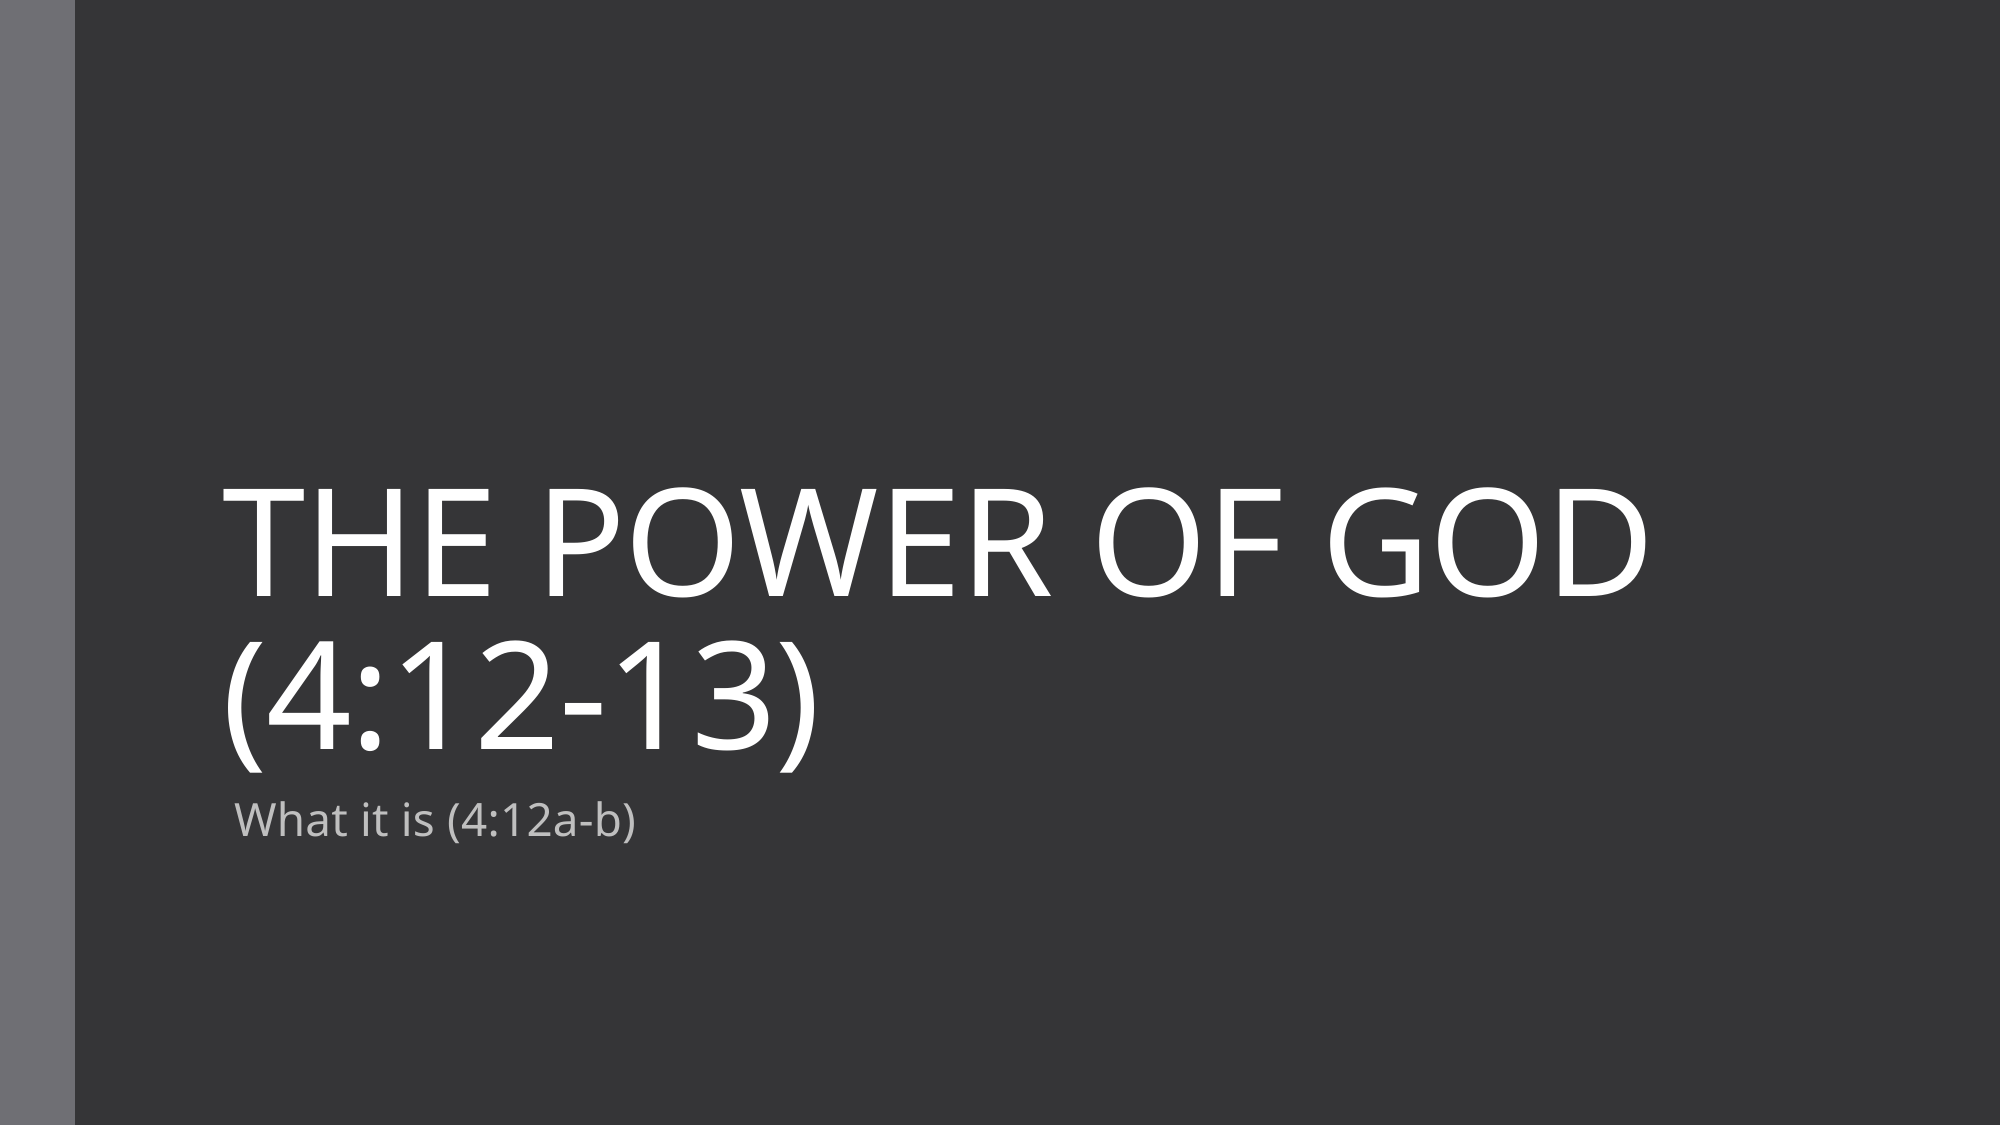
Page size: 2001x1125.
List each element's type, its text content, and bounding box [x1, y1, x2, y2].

subtitle What it is (4:12a-b) [206, 787, 1752, 1066]
title THE POWER OF GOD (4:12-13) [206, 124, 1752, 787]
